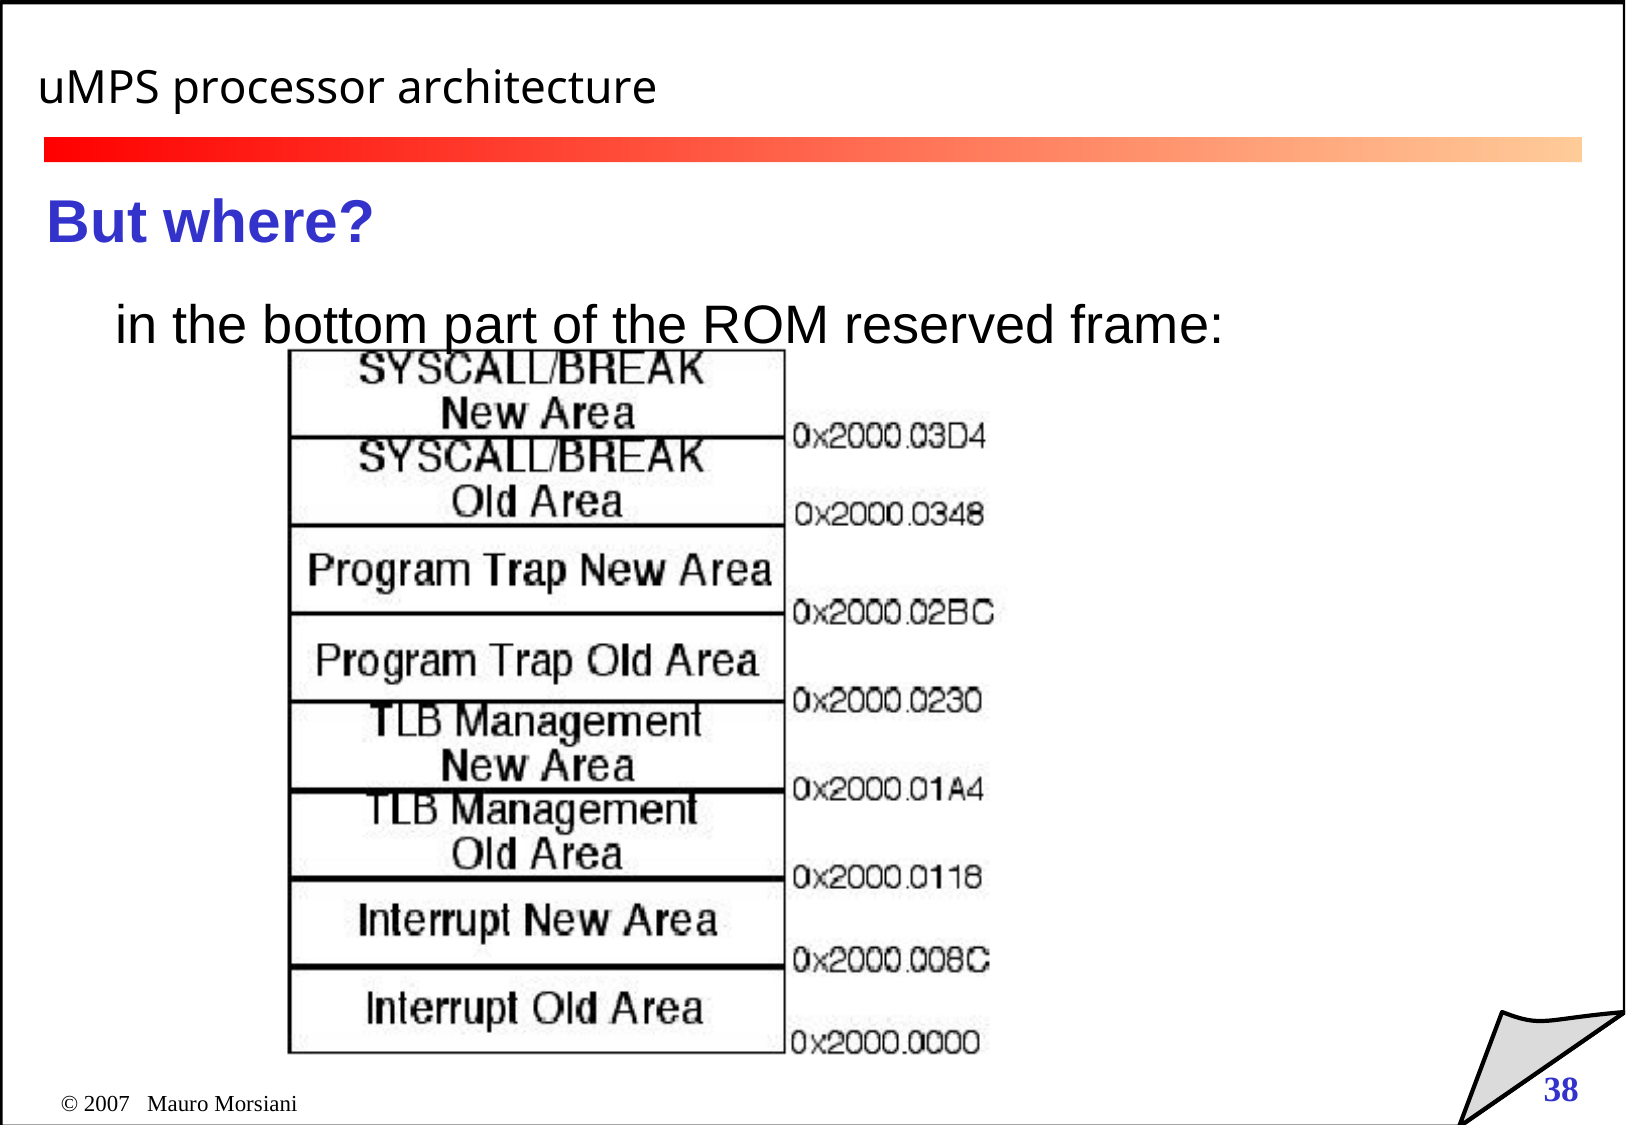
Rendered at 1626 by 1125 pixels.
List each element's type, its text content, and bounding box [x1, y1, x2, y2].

list But where? in the bottom part of the ROM reserved frame: [46, 187, 1549, 713]
picture [276, 713, 1010, 1078]
title uMPS processor architecture [37, 44, 1587, 130]
